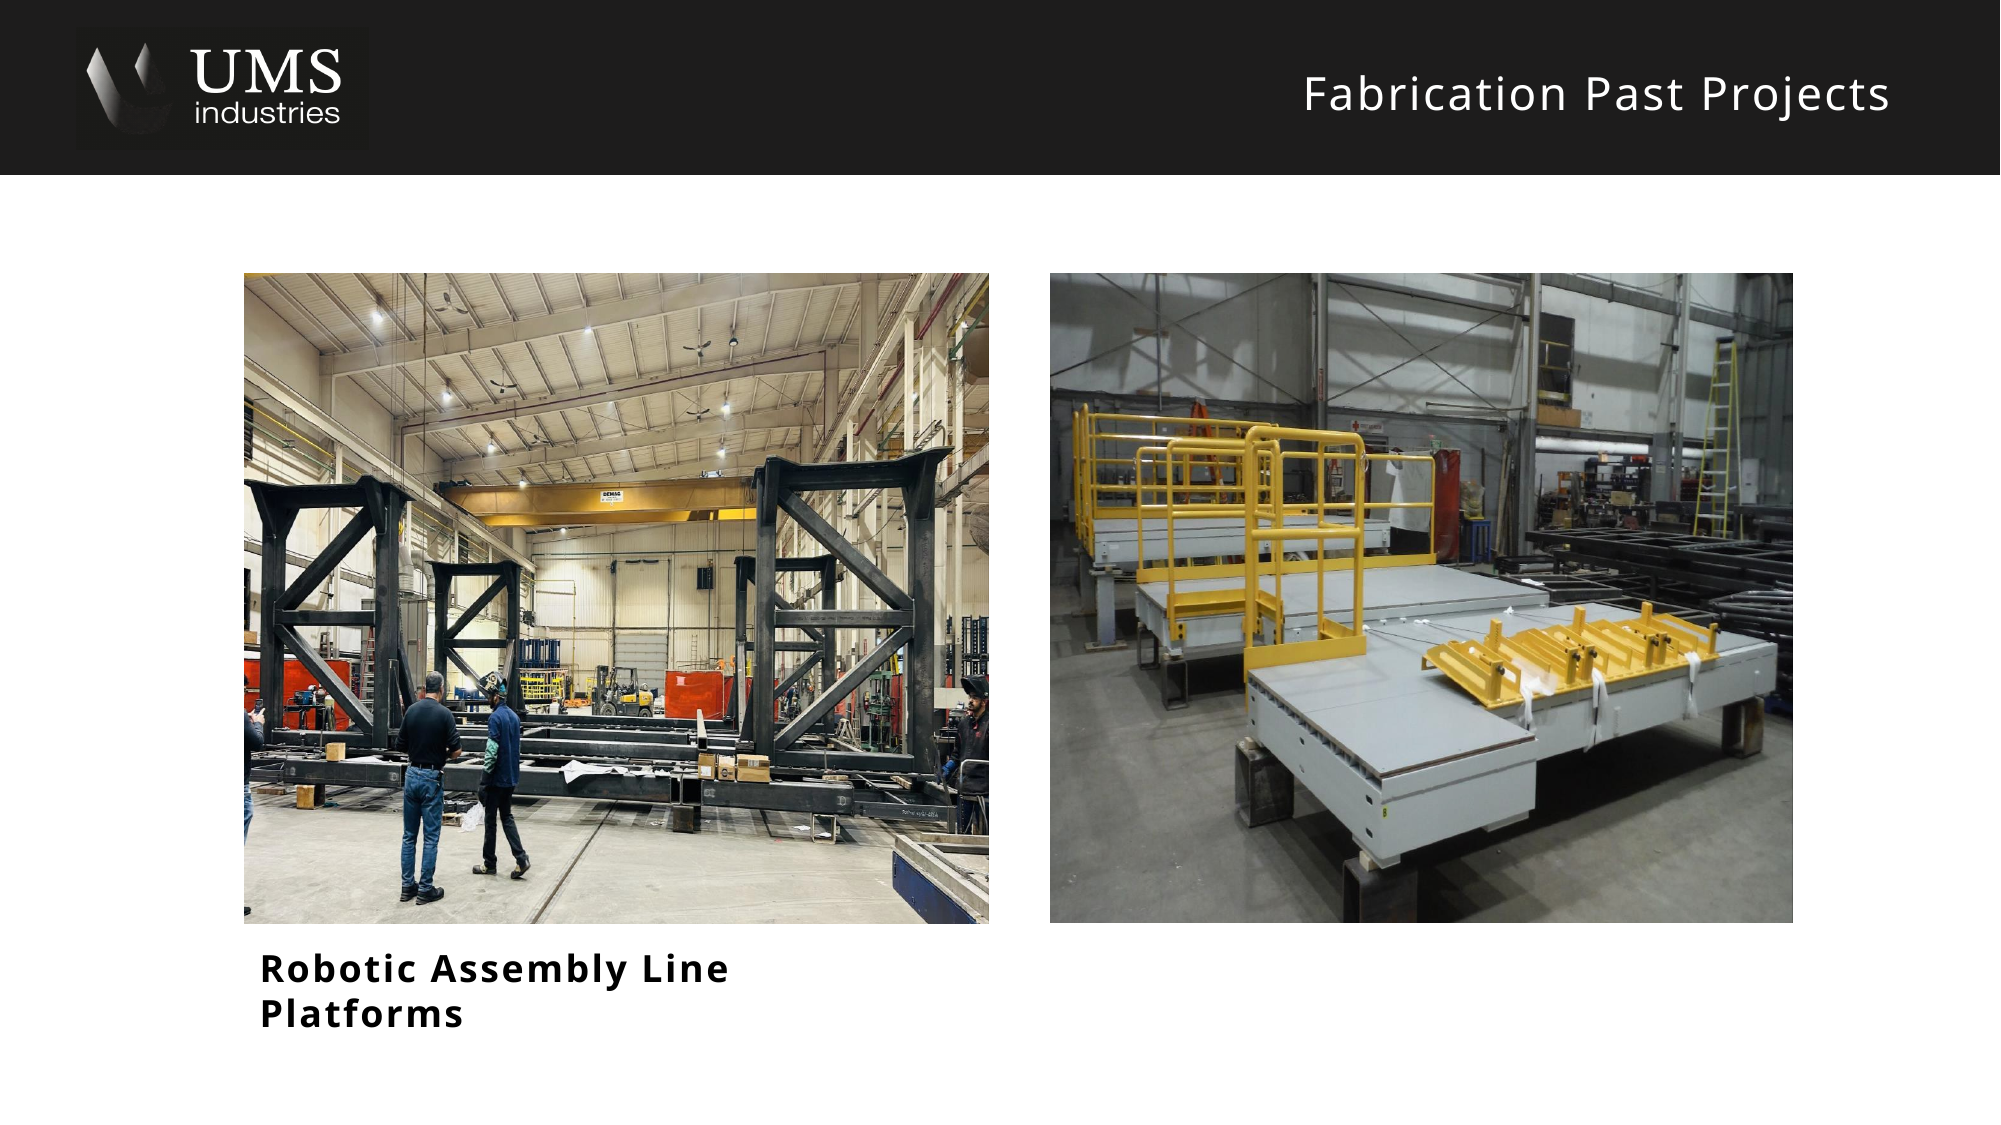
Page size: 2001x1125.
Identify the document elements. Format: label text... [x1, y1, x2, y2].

picture [244, 273, 989, 924]
picture [76, 27, 369, 150]
text_box Robotic Assembly Line Platforms [244, 937, 924, 999]
text_box [0, 0, 2000, 175]
text_box Fabrication Past Projects [1287, 57, 1924, 128]
picture [1050, 273, 1793, 923]
